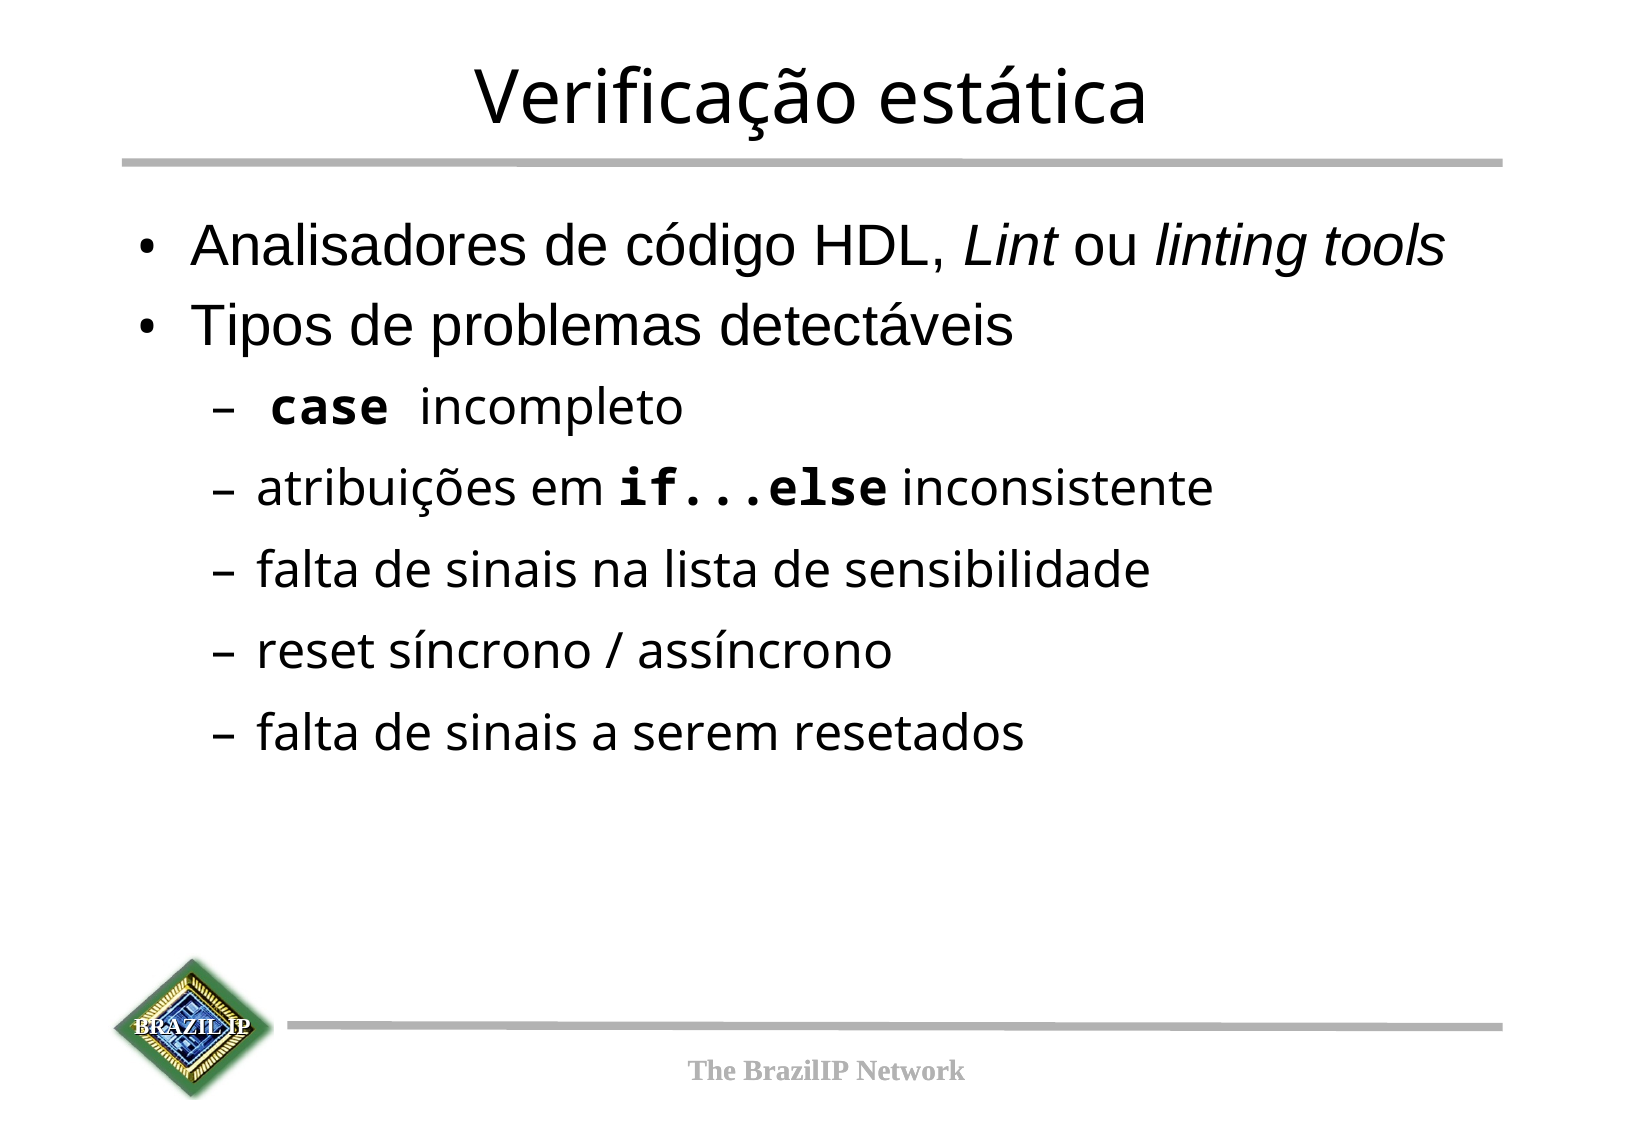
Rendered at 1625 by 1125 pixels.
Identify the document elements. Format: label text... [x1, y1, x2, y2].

title Verificação estática [121, 41, 1503, 147]
list Analisadores de código HDL, Lint ou linting tools Tipos de problemas detectáveis case incompleto atribuições em if...else inconsistente falta de sinais na lista de sensibilidade reset síncrono / assíncrono falta de sinais a serem resetados [121, 204, 1488, 992]
picture [108, 953, 274, 1100]
